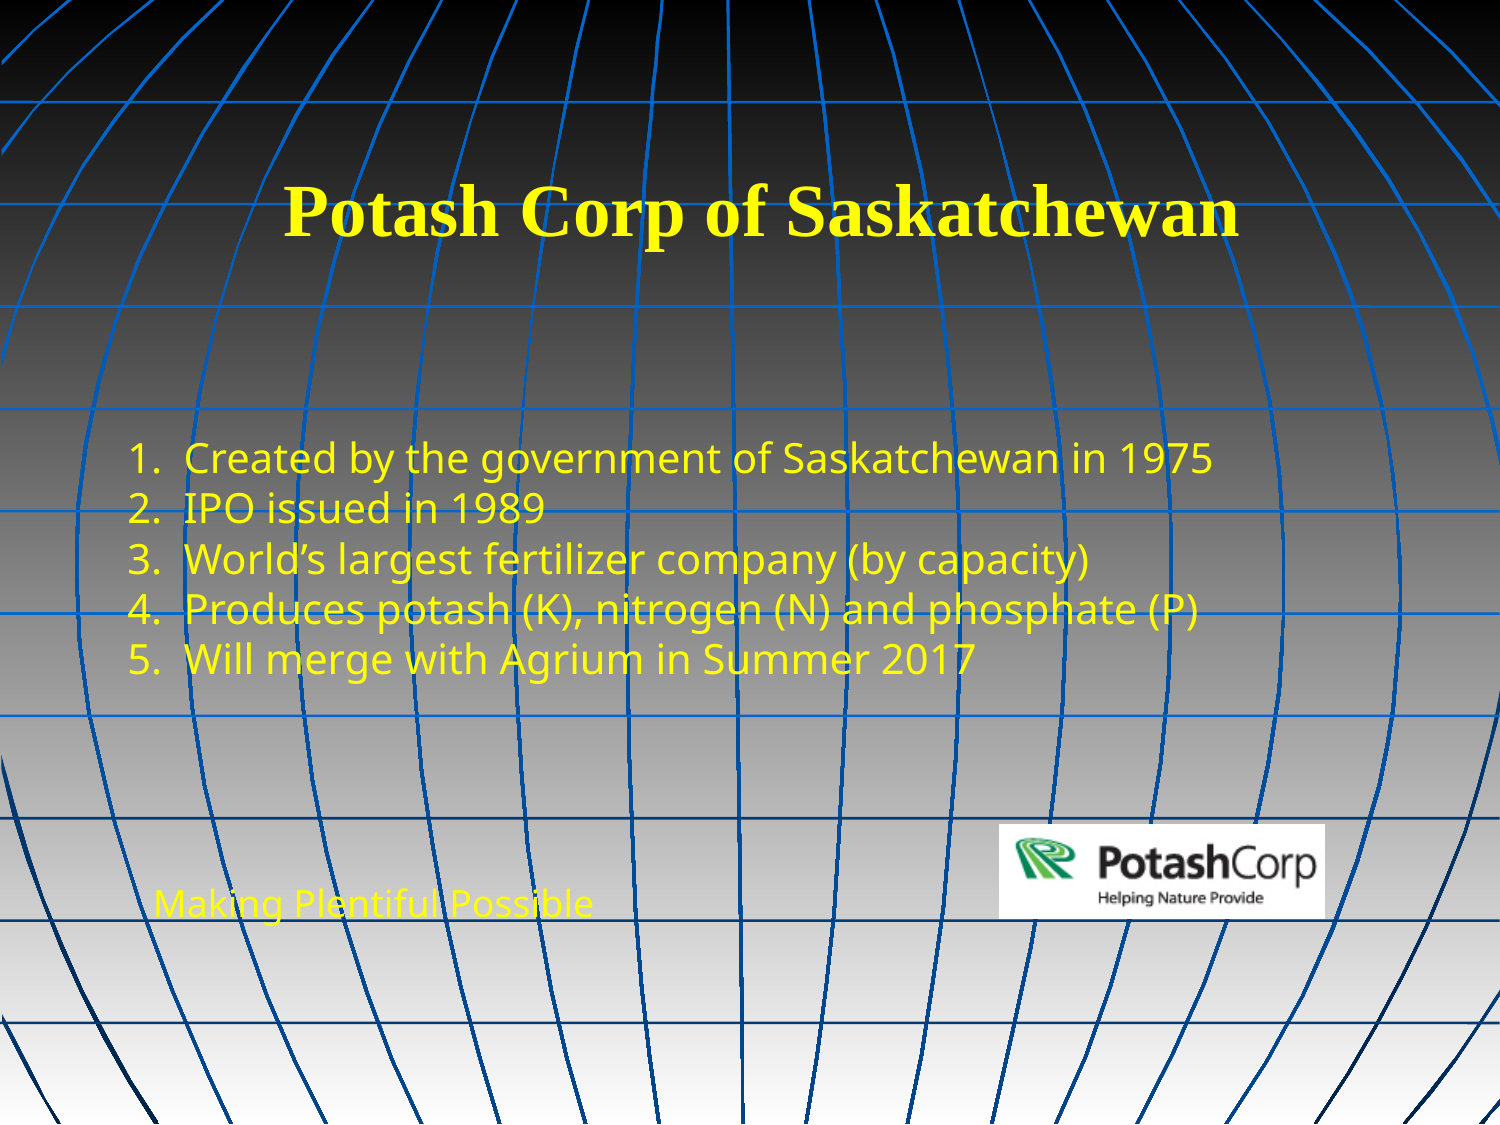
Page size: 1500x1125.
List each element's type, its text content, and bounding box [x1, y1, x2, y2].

picture [999, 824, 1325, 919]
text_box Making Plentiful Possible [138, 872, 610, 933]
title Potash Corp of Saskatchewan [75, 125, 1450, 288]
text_box Created by the government of Saskatchewan in 1975 IPO issued in 1989 World’s largest fertilizer company (by capacity) Produces potash (K), nitrogen (N) and phosphate (P) Will merge with Agrium in Summer 2017 [112, 424, 1388, 740]
